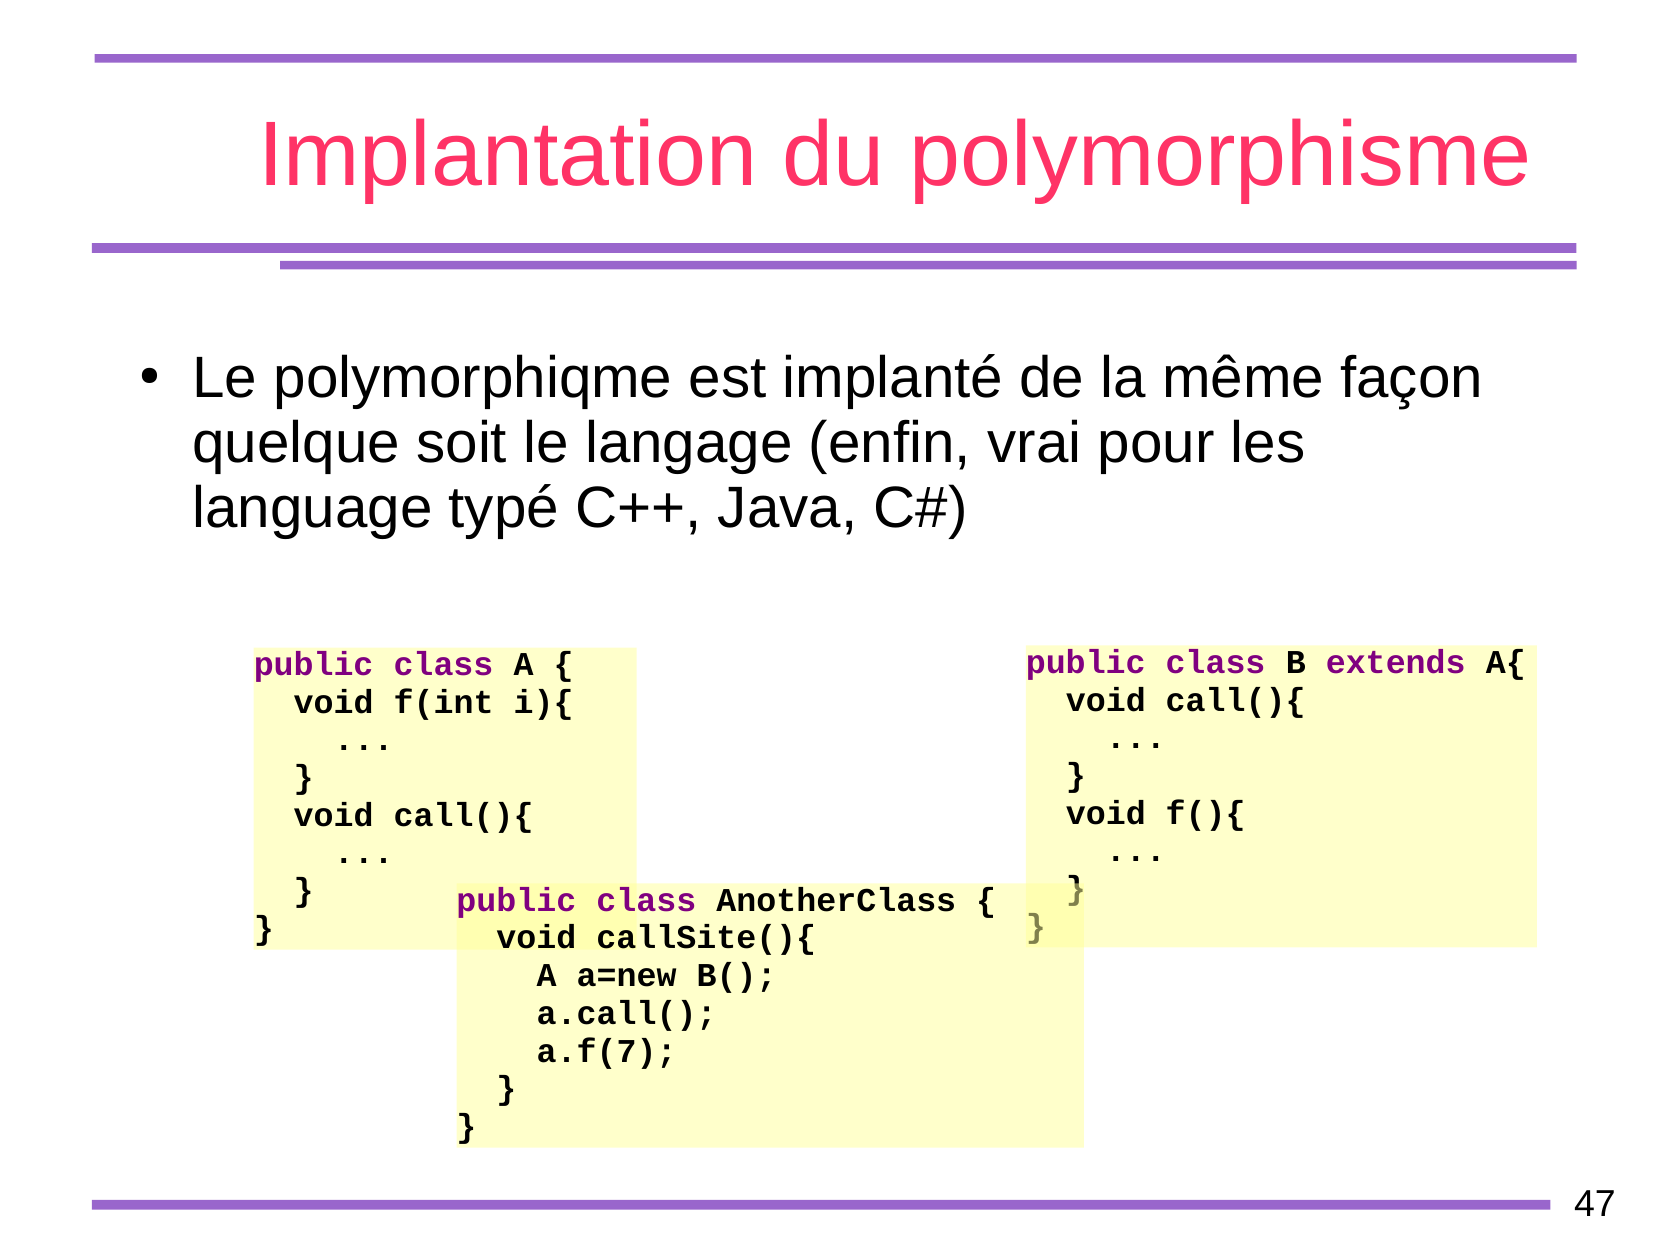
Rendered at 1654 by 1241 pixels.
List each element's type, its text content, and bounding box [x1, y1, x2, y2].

text_box public class AnotherClass { void callSite(){ A a=new B(); a.call(); a.f(7); } } [456, 883, 1084, 1148]
text_box public class B extends A{ void call(){ ... } void f(){ ... } } [1025, 645, 1537, 948]
list Le polymorphiqme est implanté de la même façon quelque soit le langage (enfin, vrai pour les language typé C++, Java, C#) [121, 344, 1534, 572]
text_box public class A { void f(int i){ ... } void call(){ ... } } [253, 647, 637, 950]
title Implantation du polymorphisme [121, 49, 1534, 257]
